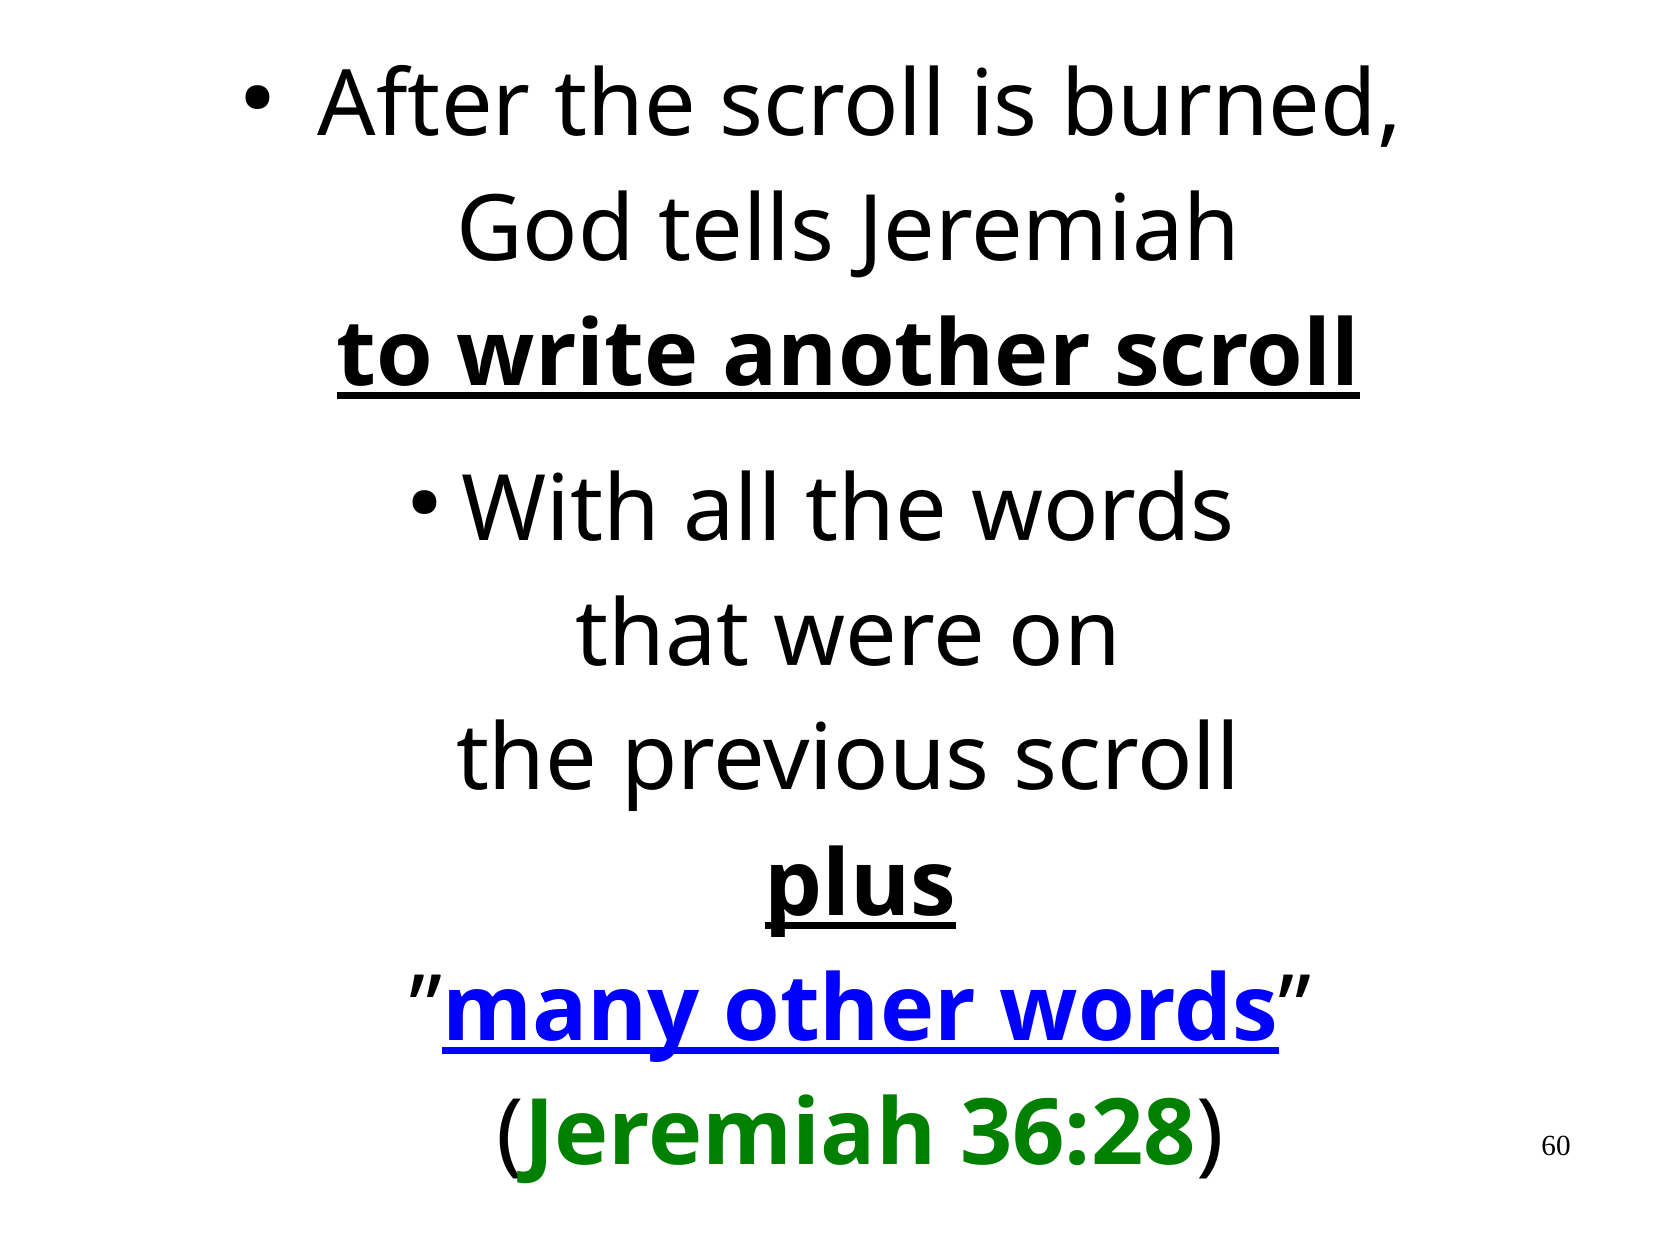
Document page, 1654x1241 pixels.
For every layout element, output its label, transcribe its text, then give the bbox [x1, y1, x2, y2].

list After the scroll is burned, God tells Jeremiah to write another scroll With all the words that were on the previous scroll plus ”many other words” (Jeremiah 36:28) [37, 37, 1613, 1238]
